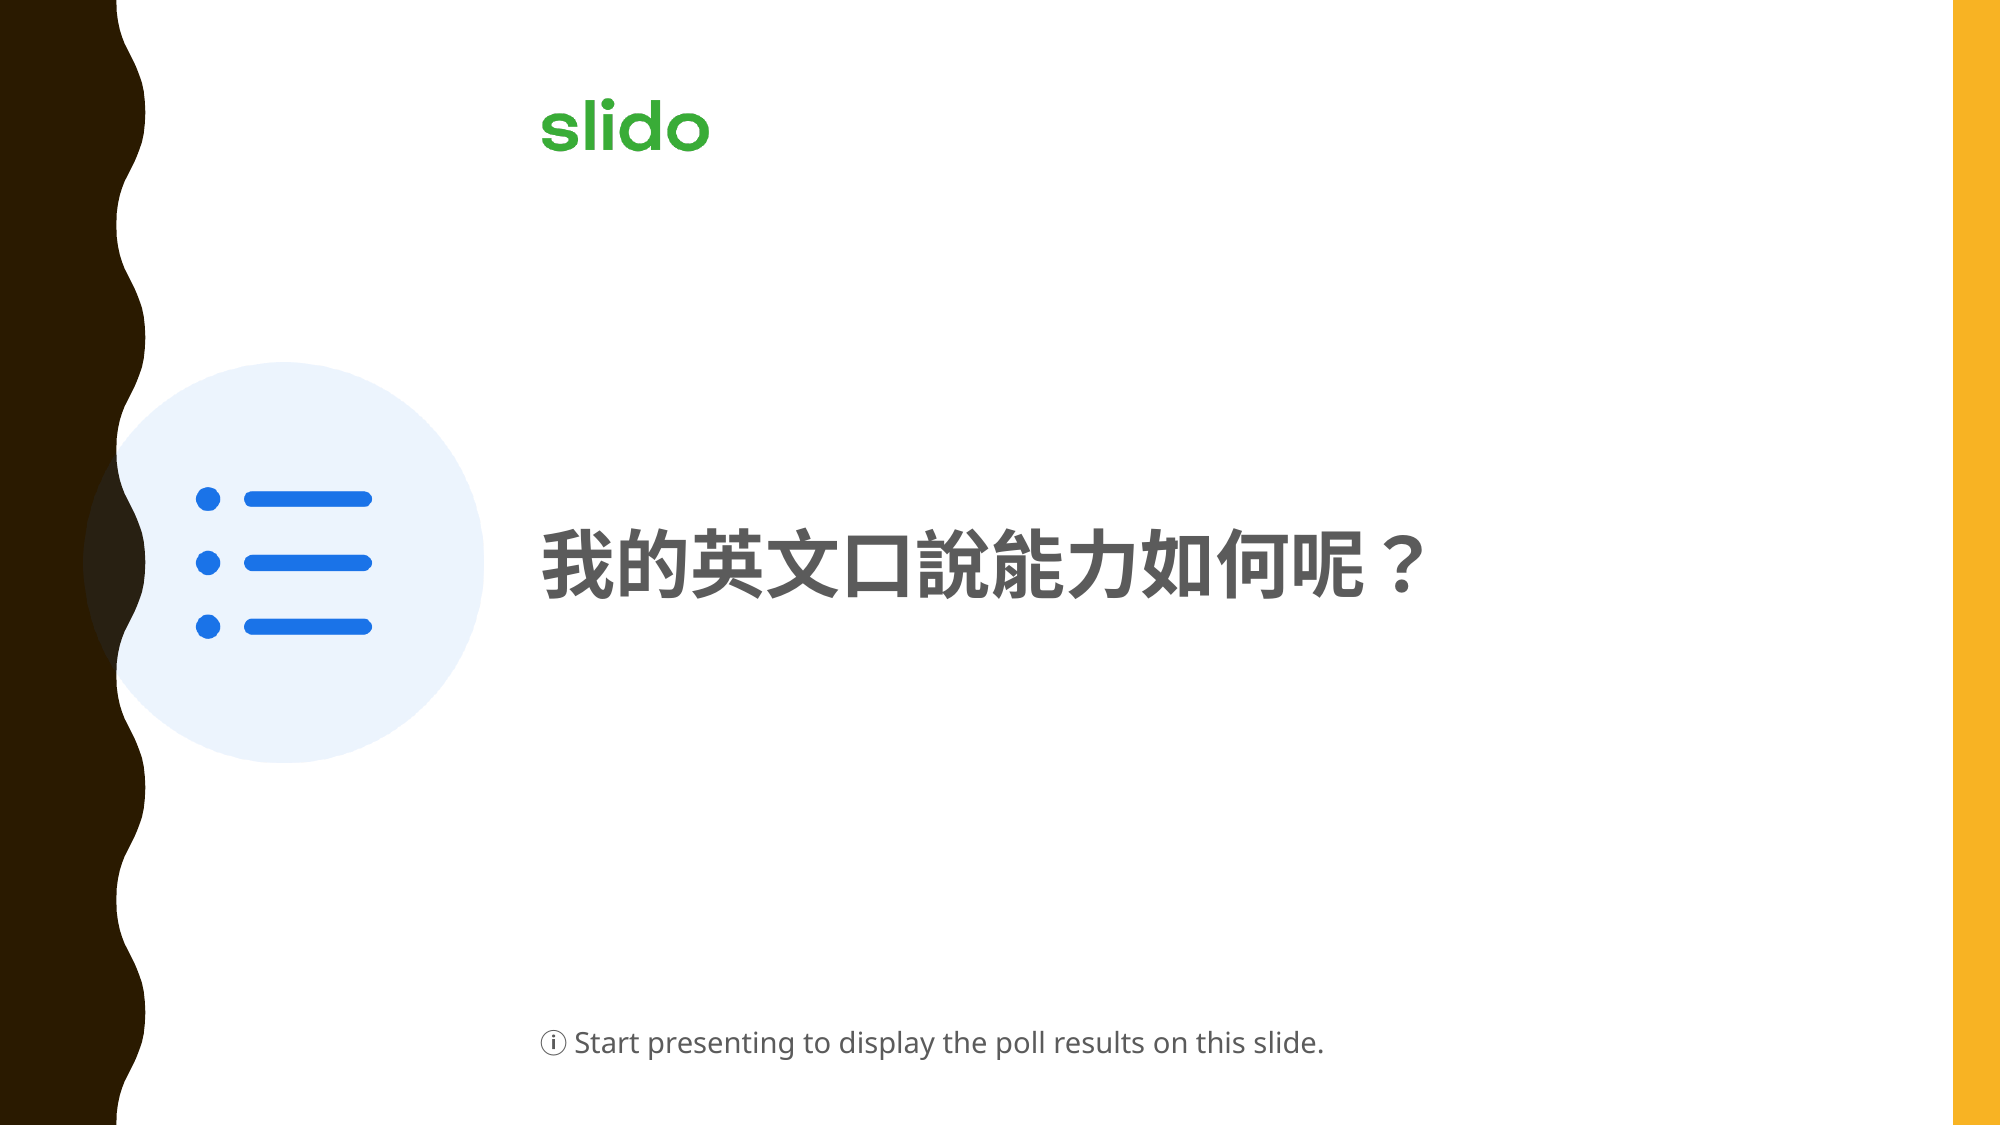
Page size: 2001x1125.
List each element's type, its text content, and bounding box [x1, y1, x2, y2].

picture [525, 83, 726, 168]
picture [83, 362, 484, 763]
text_box ⓘ Start presenting to display the poll results on this slide. [525, 1000, 1958, 1084]
text_box 我的英文口說能力如何呢？ [525, 422, 1917, 703]
